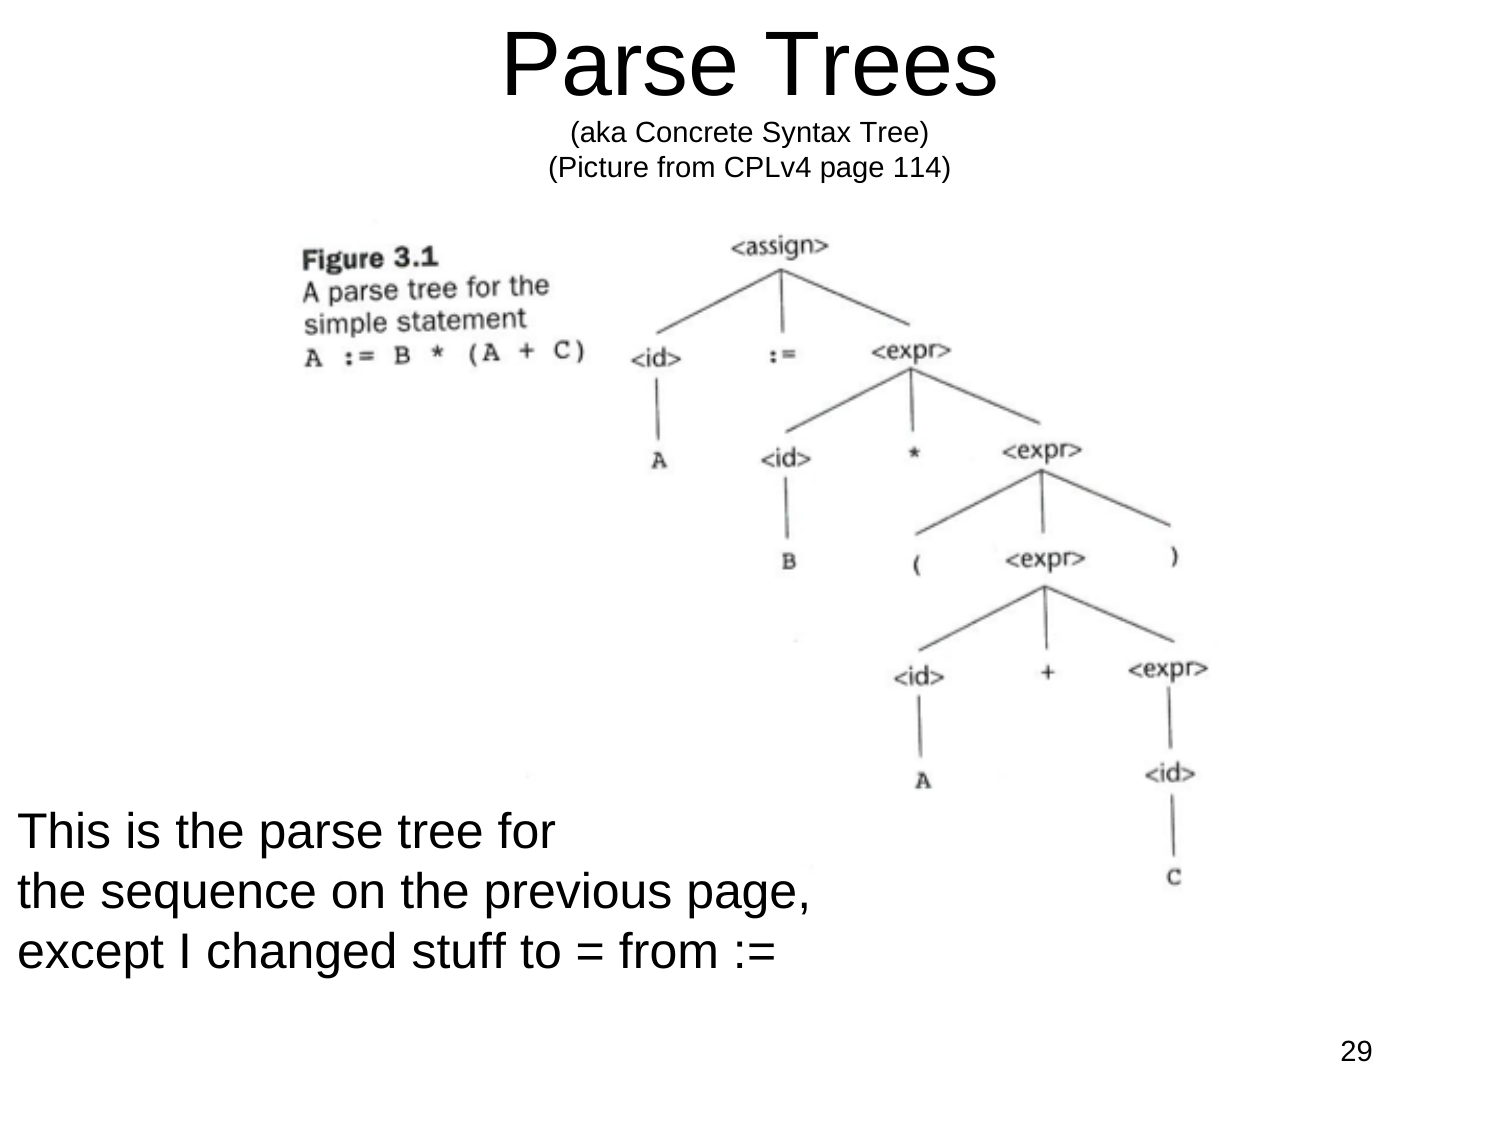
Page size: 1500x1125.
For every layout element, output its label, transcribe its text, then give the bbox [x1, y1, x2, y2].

title Parse Trees (aka Concrete Syntax Tree) (Picture from CPLv4 page 114) [0, 0, 1500, 192]
text_box This is the parse tree for the sequence on the previous page, except I changed stuff to = from := [2, 790, 827, 987]
picture [287, 217, 1219, 908]
text_box <number> [1074, 1025, 1388, 1101]
